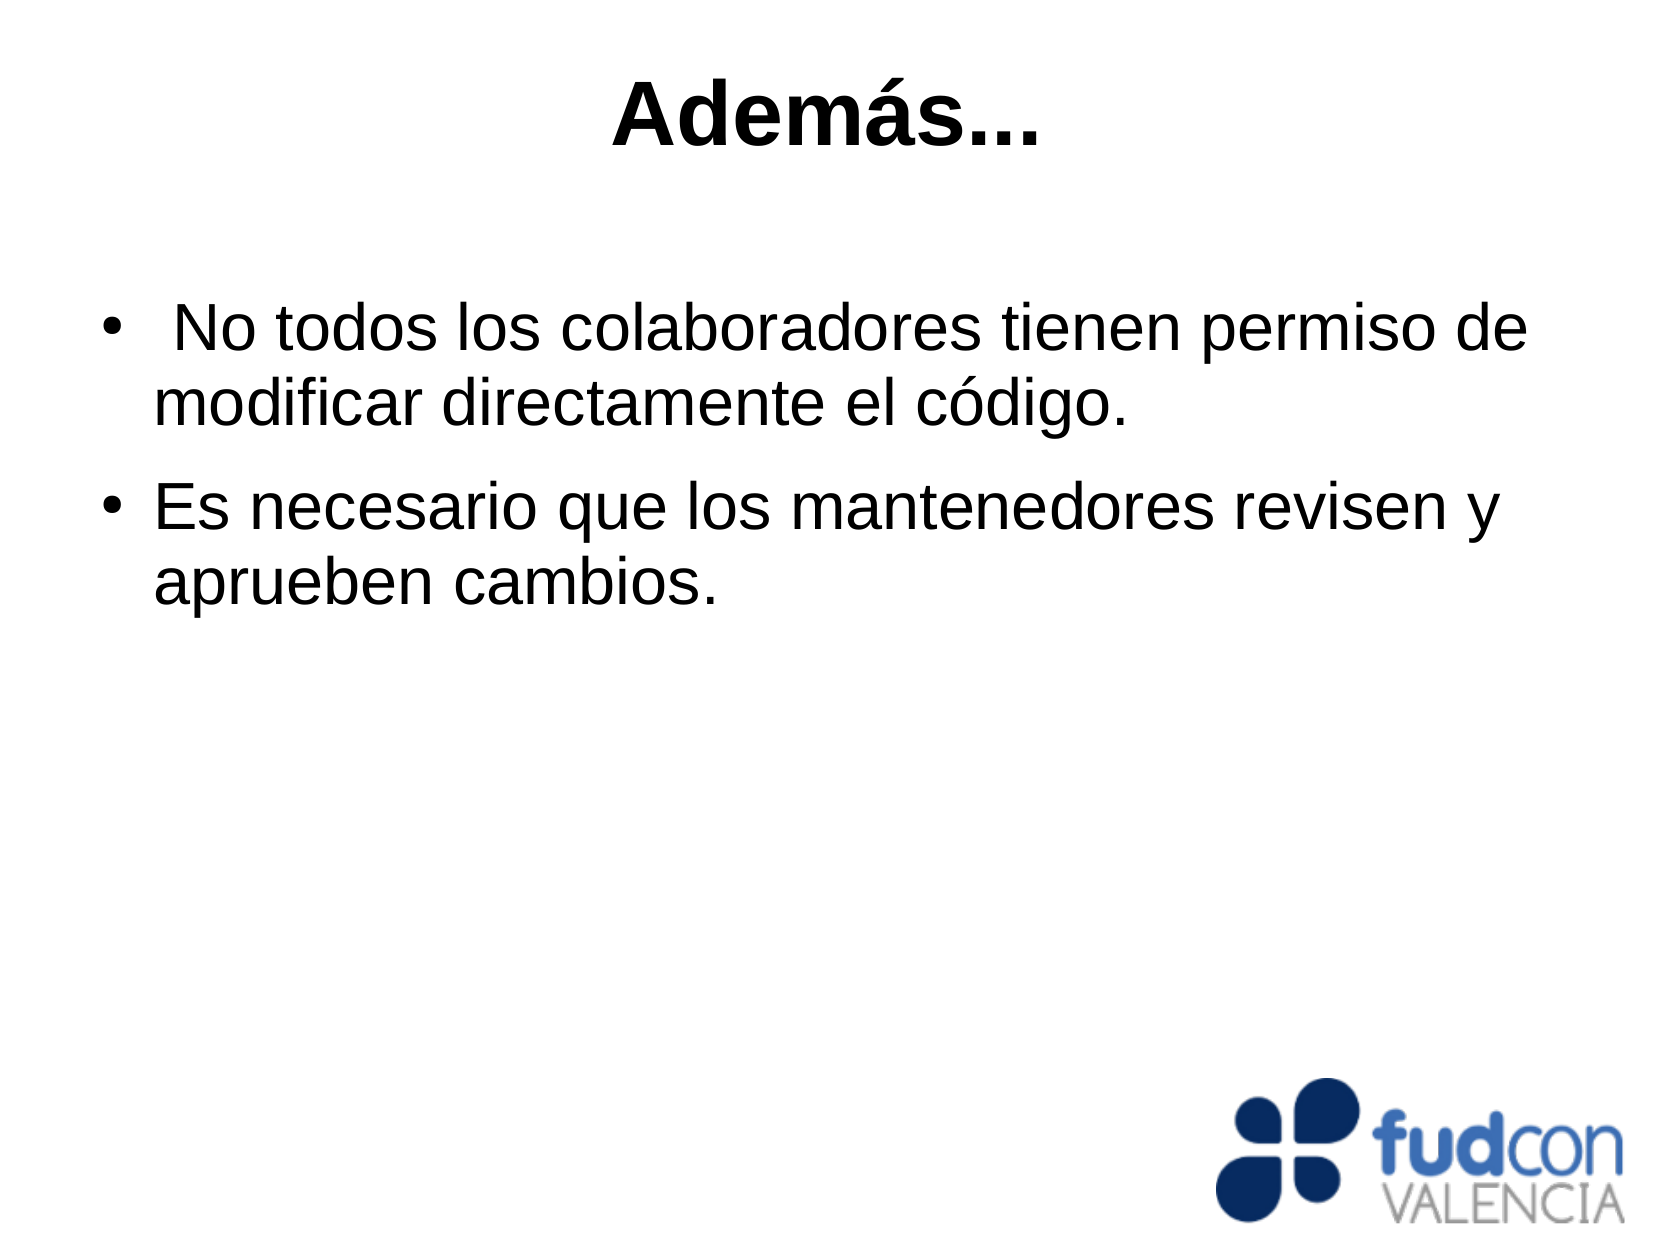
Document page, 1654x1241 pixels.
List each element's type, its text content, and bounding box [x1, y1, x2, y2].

title Además... [82, 62, 1571, 268]
list No todos los colaboradores tienen permiso de modificar directamente el código. Es necesario que los mantenedores revisen y aprueben cambios. [82, 290, 1571, 1109]
picture [1216, 1078, 1643, 1230]
